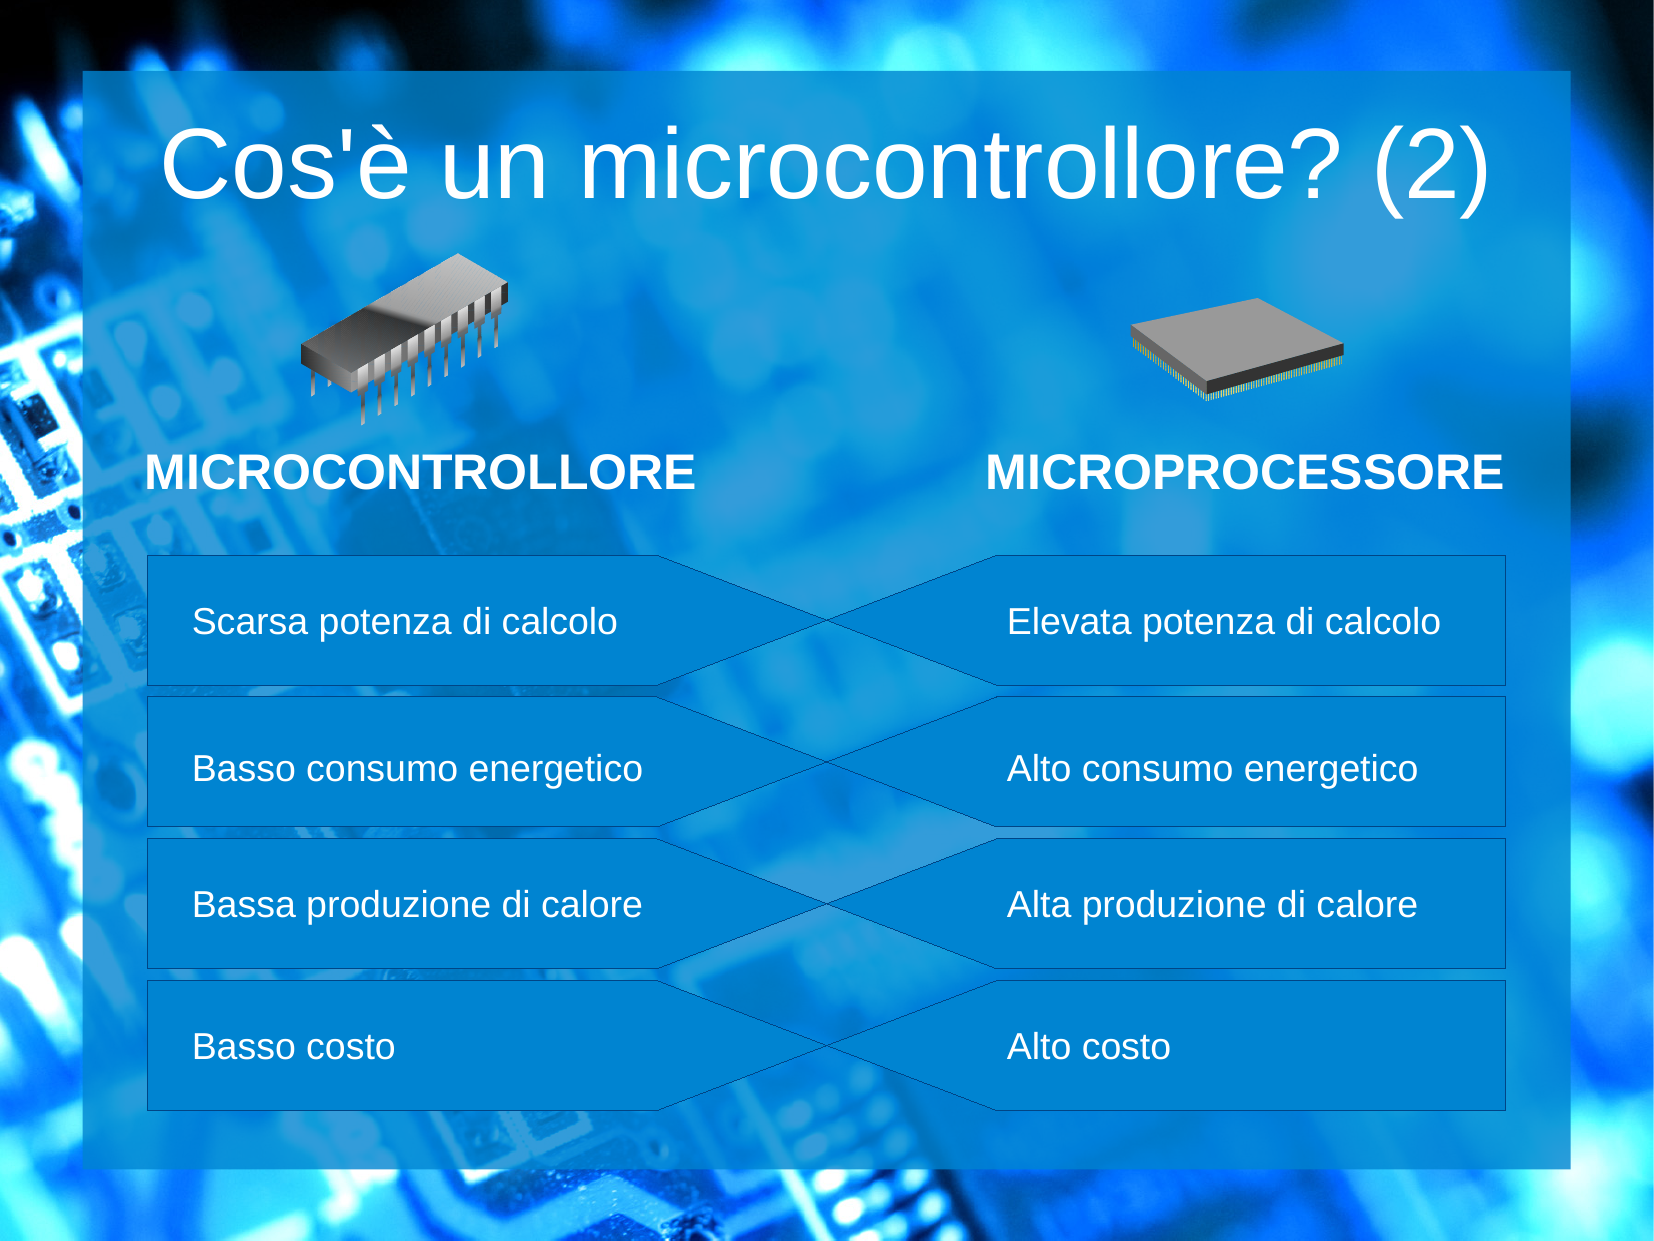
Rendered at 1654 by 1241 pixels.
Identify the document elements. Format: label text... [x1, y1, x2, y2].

text_box MICROCONTROLLORE [129, 437, 713, 509]
text_box Alta produzione di calore [992, 876, 1434, 934]
text_box Alto consumo energetico [992, 740, 1434, 798]
text_box MICROPROCESSORE [970, 436, 1520, 508]
title Cos'è un microcontrollore? (2) [82, 70, 1571, 257]
text_box Alto costo [992, 1017, 1187, 1075]
text_box Basso costo [177, 1017, 411, 1075]
text_box Scarsa potenza di calcolo [177, 592, 634, 650]
text_box Basso consumo energetico [177, 740, 659, 798]
text_box Elevata potenza di calcolo [992, 592, 1457, 650]
text_box [82, 257, 1571, 1170]
text_box Bassa produzione di calore [177, 876, 658, 934]
picture [0, 0, 1654, 1241]
